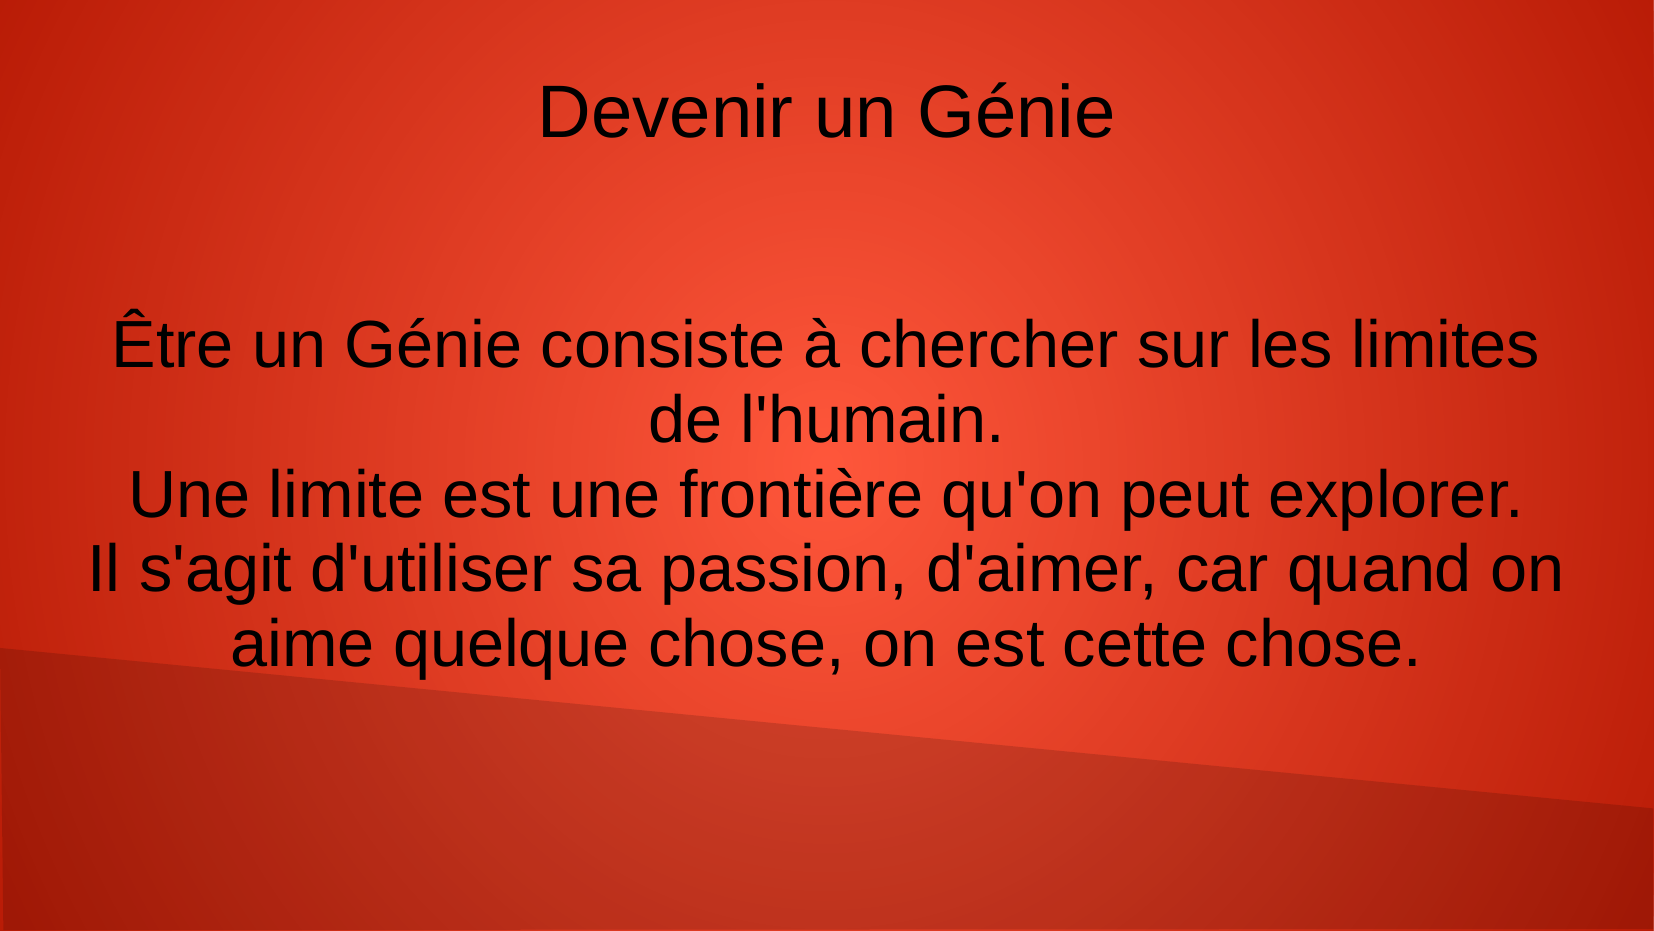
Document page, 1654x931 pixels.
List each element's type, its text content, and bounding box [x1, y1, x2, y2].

title Devenir un Génie [82, 35, 1571, 189]
subtitle Être un Génie consiste à chercher sur les limites de l'humain. Une limite est une frontière qu'on peut explorer. Il s'agit d'utiliser sa passion, d'aimer, car quand on aime quelque chose, on est cette chose. [82, 224, 1571, 764]
